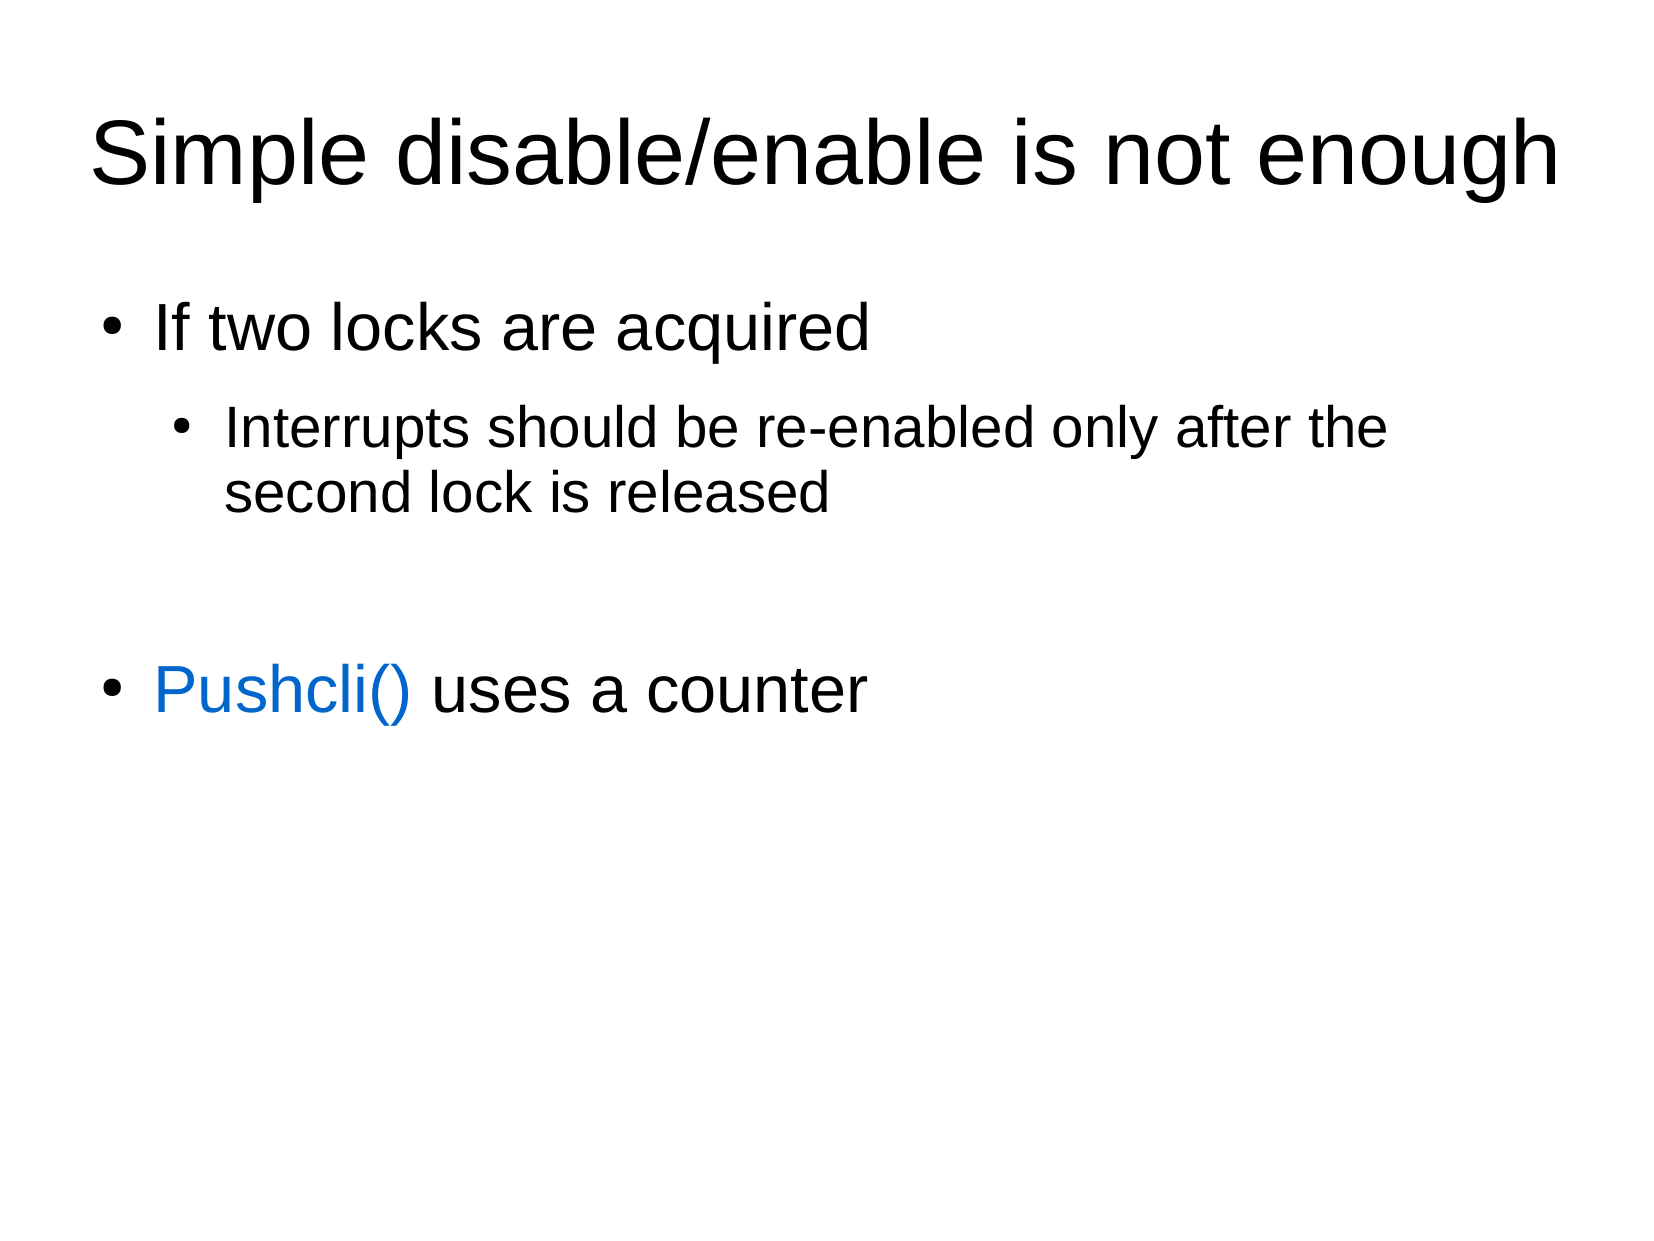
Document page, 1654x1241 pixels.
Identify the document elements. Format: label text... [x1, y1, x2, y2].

title Simple disable/enable is not enough [82, 49, 1571, 257]
list If two locks are acquired Interrupts should be re-enabled only after the second lock is released Pushcli() uses a counter [82, 290, 1571, 1010]
